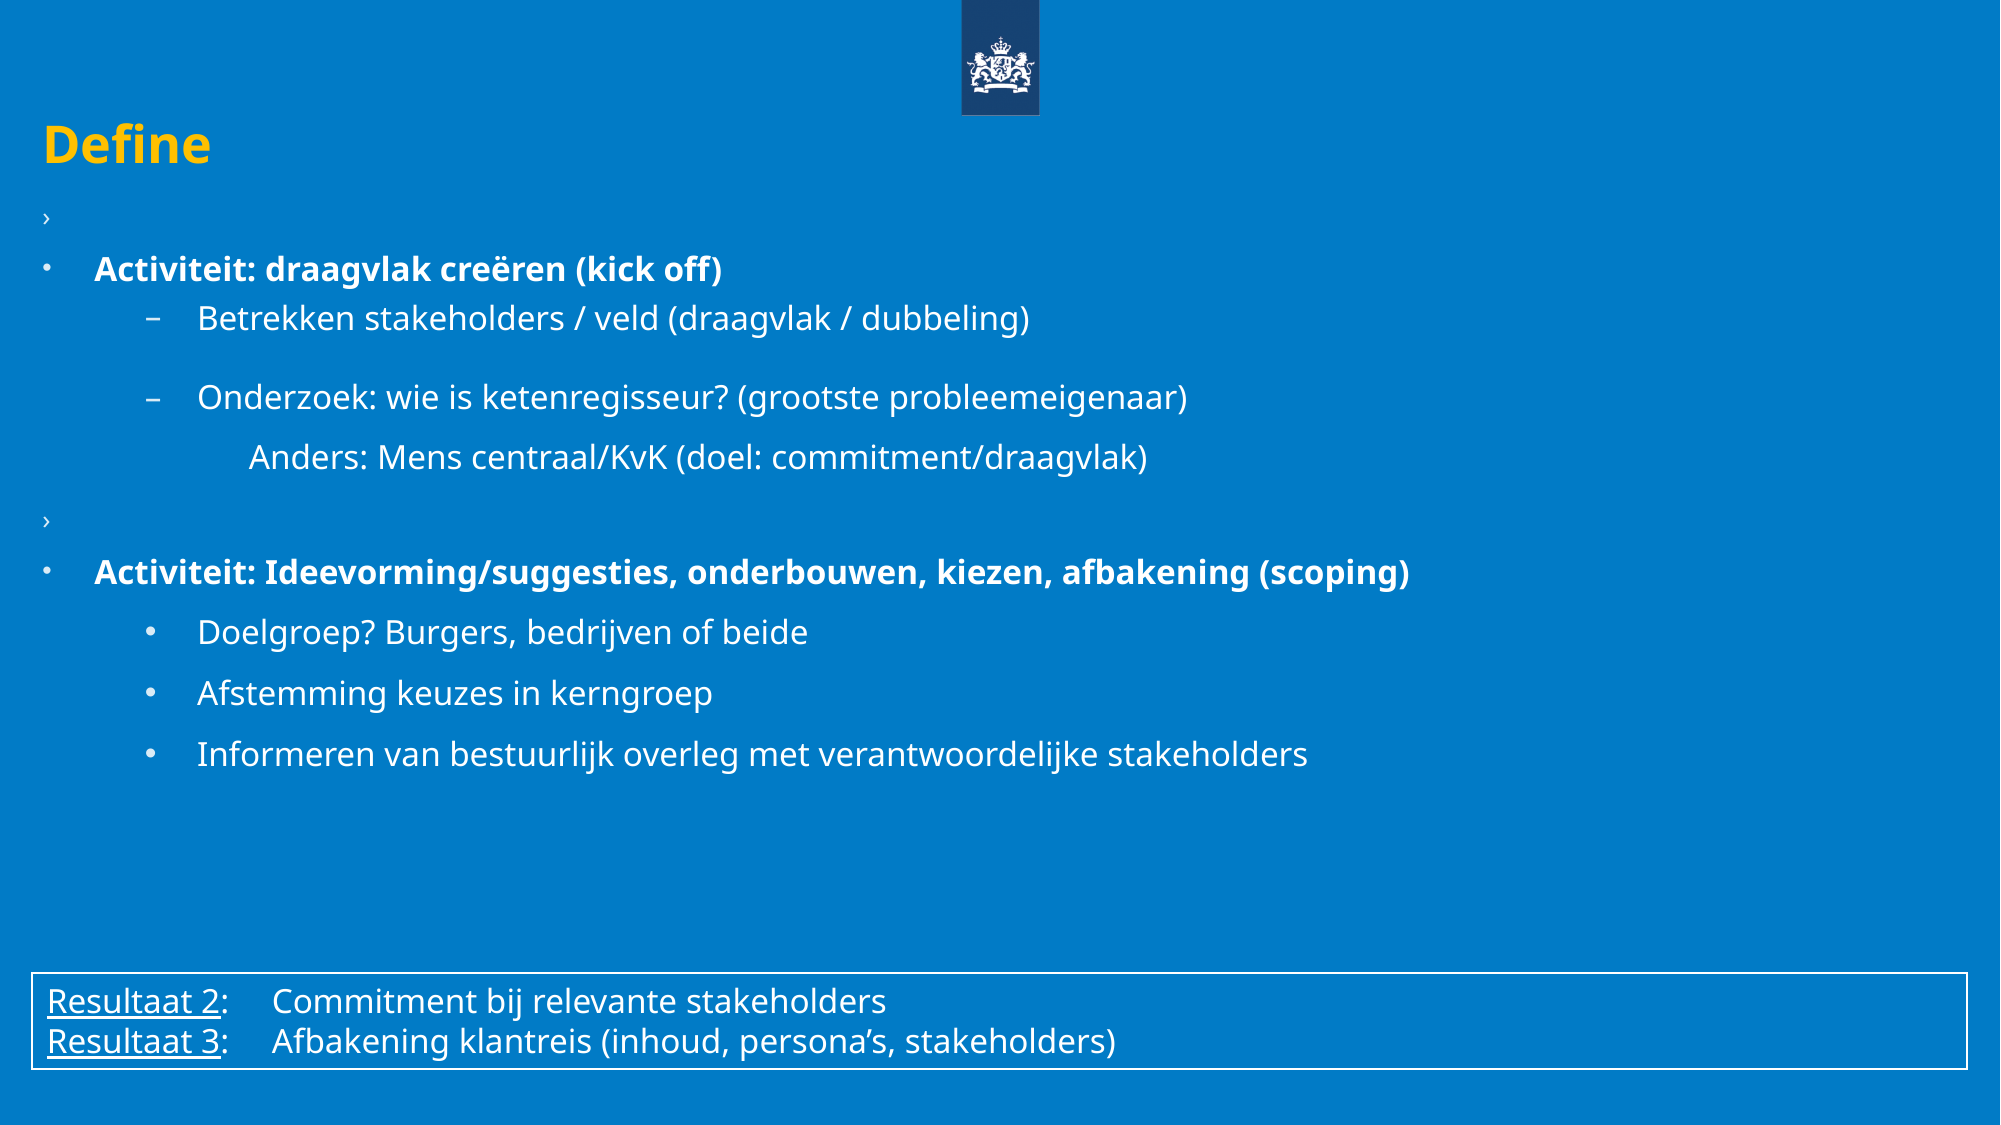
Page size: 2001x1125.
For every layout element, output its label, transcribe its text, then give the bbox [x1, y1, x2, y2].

text_box #4057273 - dinsdag 28 mei 2019 [104, 1070, 925, 1074]
text_box Resultaat 2: Commitment bij relevante stakeholders Resultaat 3: Afbakening klantreis (inhoud, persona’s, stakeholders) [31, 972, 1968, 1070]
text_box Define Activiteit: draagvlak creëren (kick off) Betrekken stakeholders / veld (draagvlak / dubbeling) Onderzoek: wie is ketenregisseur? (grootste probleemeigenaar) Anders: Mens centraal/KvK (doel: commitment/draagvlak) Activiteit: Ideevorming/suggesties, onderbouwen, kiezen, afbakening (scoping) Doelgroep? Burgers, bedrijven of beide Afstemming keuzes in kerngroep Informeren van bestuurlijk overleg met verantwoordelijke stakeholders [27, 121, 1968, 820]
